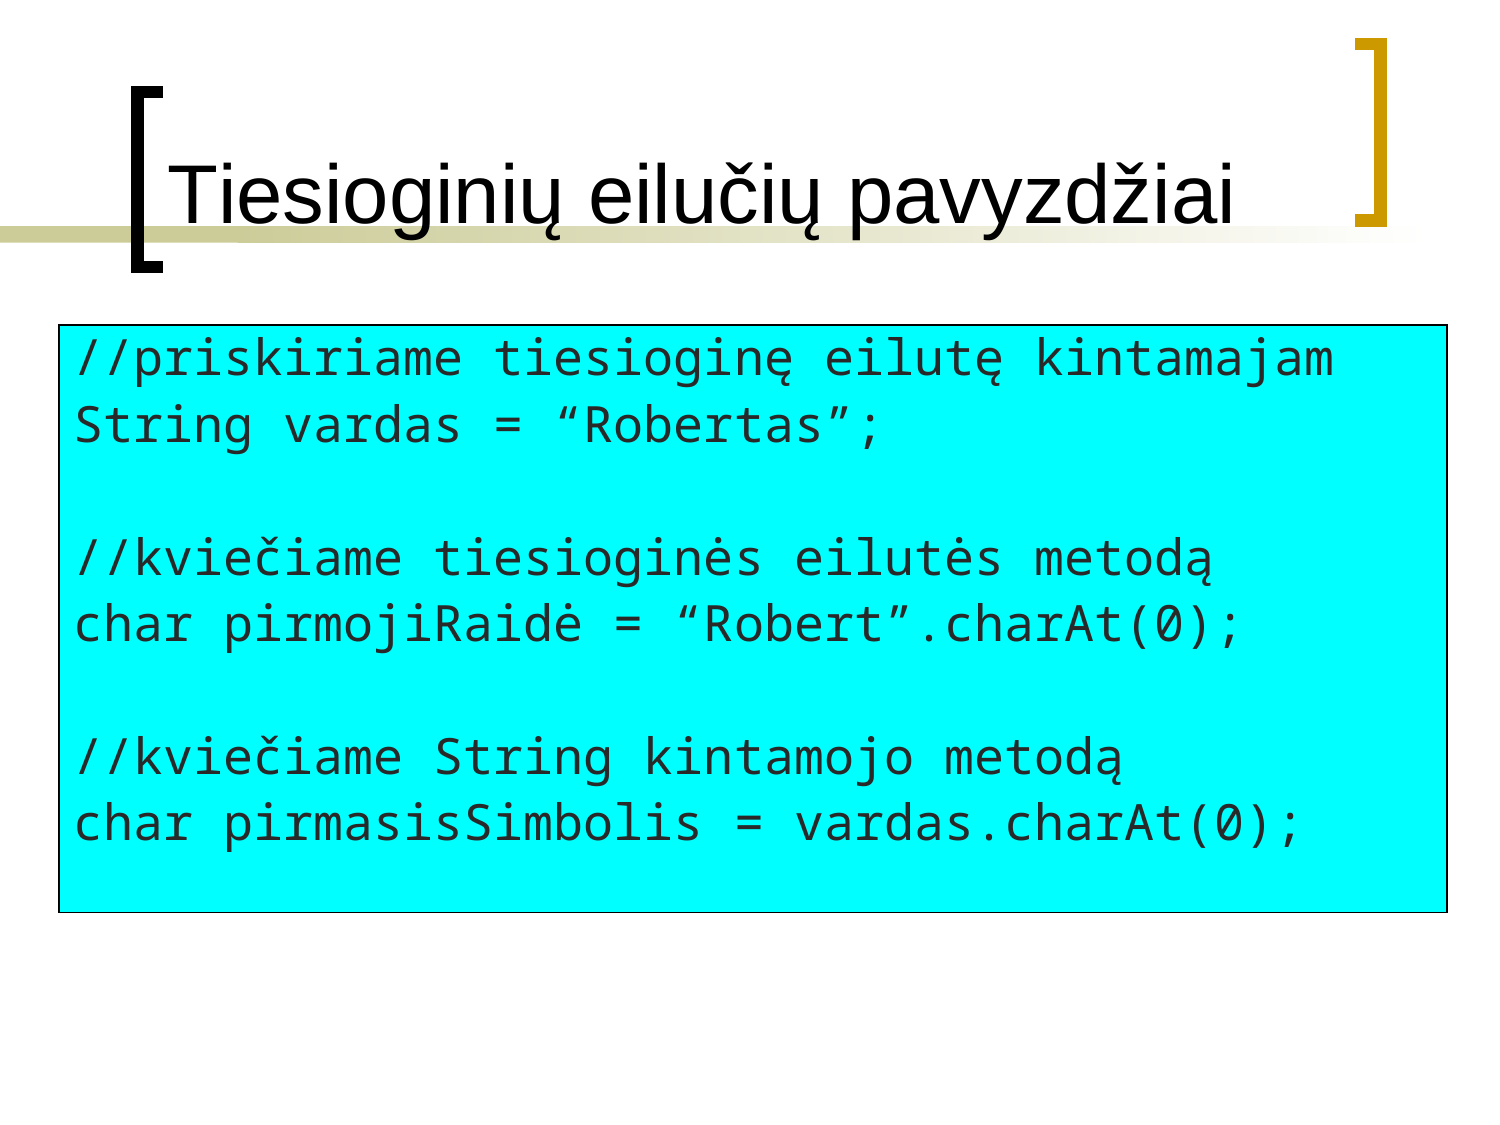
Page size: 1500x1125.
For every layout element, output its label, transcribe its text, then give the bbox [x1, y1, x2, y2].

title Tiesioginių eilučių pavyzdžiai [152, 15, 1328, 248]
list //priskiriame tiesioginę eilutę kintamajam String vardas = “Robertas”; //kviečiame tiesioginės eilutės metodą char pirmojiRaidė = “Robert”.charAt(0); //kviečiame String kintamojo metodą char pirmasisSimbolis = vardas.charAt(0); [59, 324, 1447, 913]
